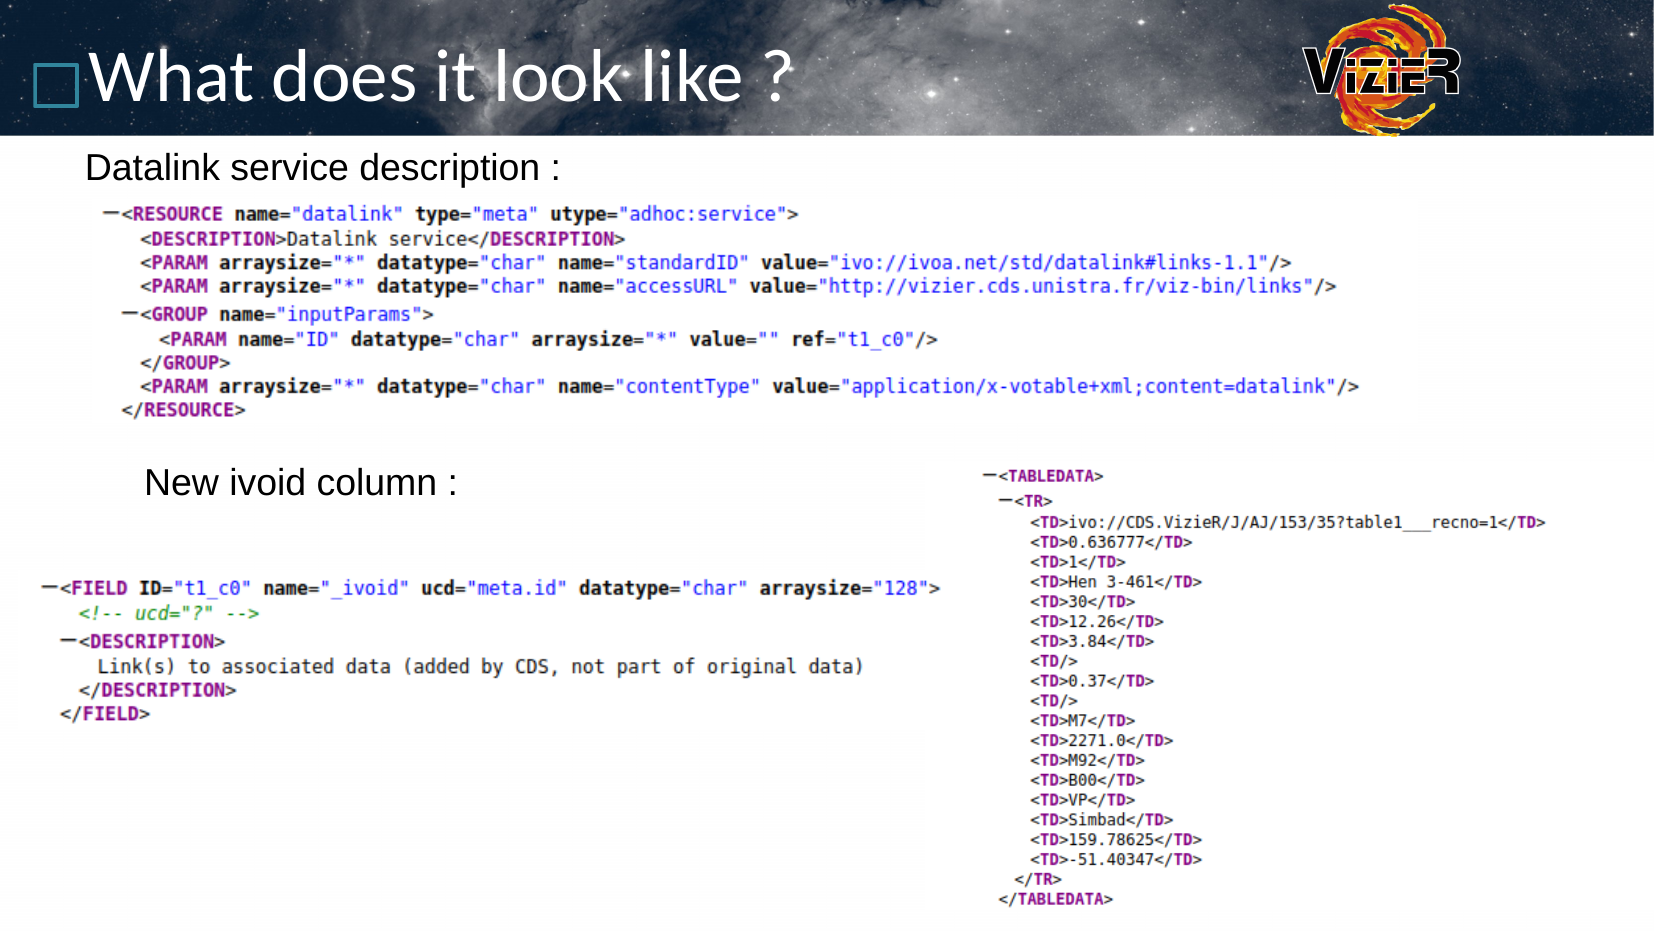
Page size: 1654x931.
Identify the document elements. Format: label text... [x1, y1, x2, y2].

text_box New ivoid column : [129, 454, 633, 553]
title What does it look like ? [59, 17, 1394, 148]
text_box Datalink service description : [70, 139, 595, 280]
picture [0, 0, 1654, 931]
